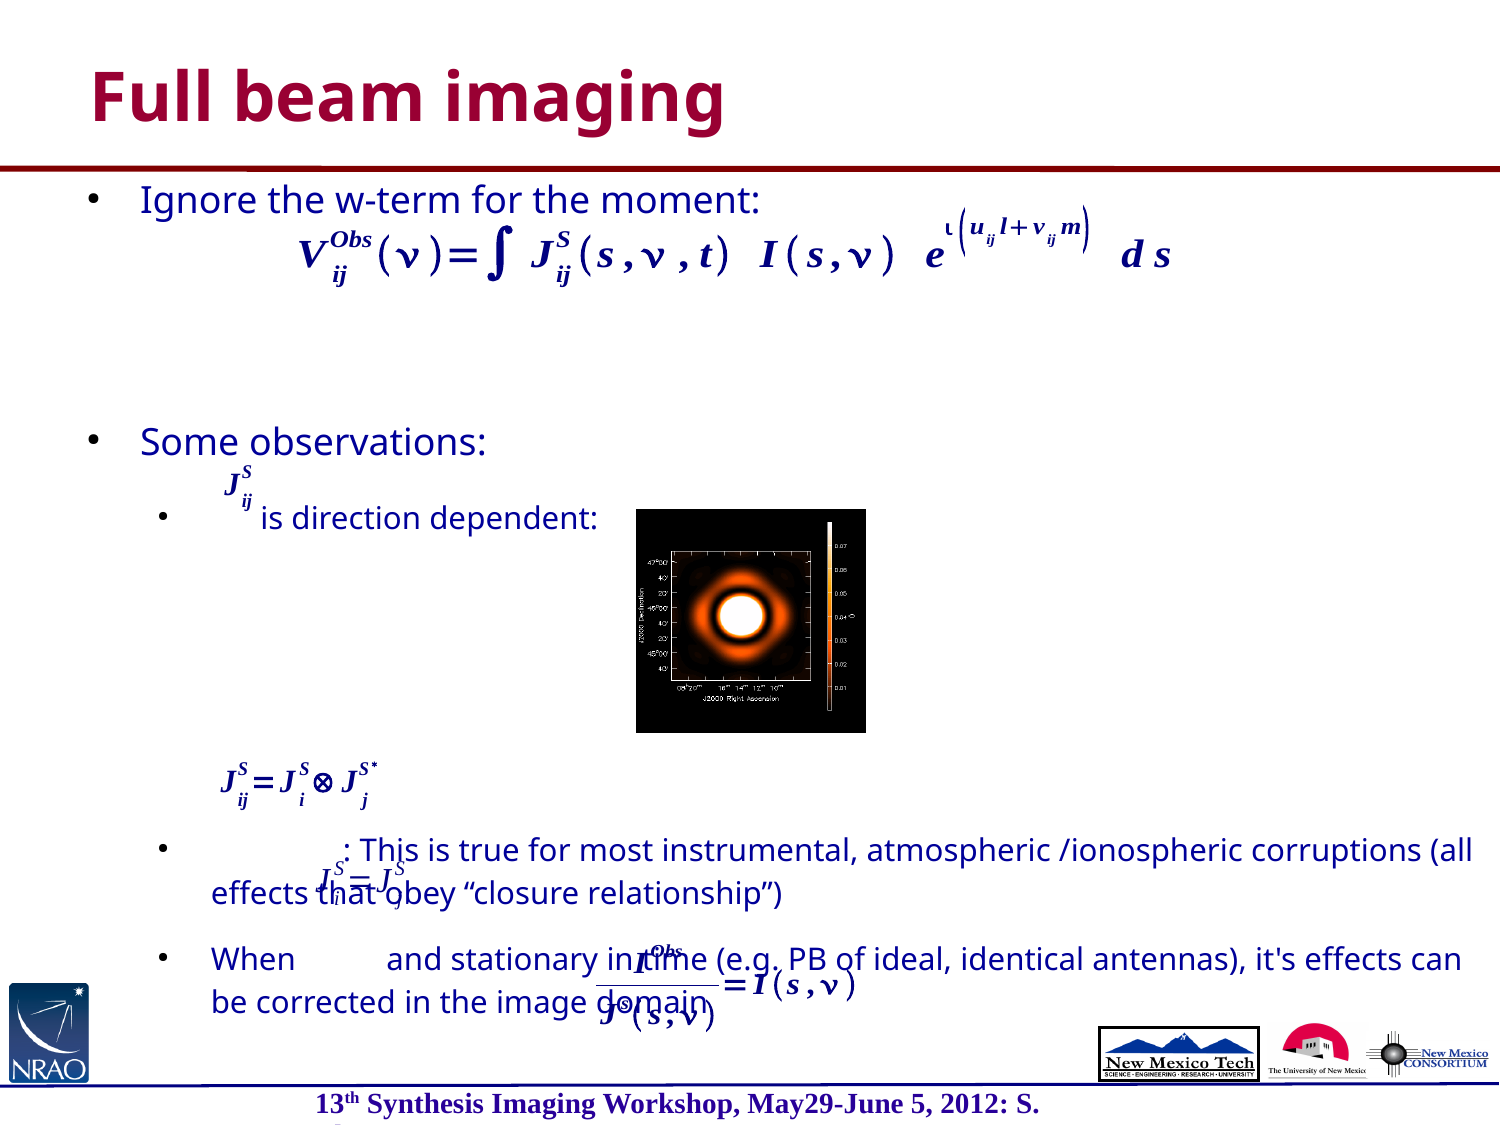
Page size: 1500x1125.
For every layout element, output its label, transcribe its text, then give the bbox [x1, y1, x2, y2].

list Ignore the w-term for the moment: Some observations: is direction dependent: : This is true for most instrumental, atmospheric /ionospheric corruptions (all effects that obey “closure relationship”) When and stationary in time (e.g. PB of ideal, identical antennas), it's effects can be corrected in the image domain [69, 173, 1478, 935]
title Full beam imaging [75, 33, 1426, 157]
picture [0, 0, 1500, 166]
chart [285, 202, 1182, 291]
picture [0, 172, 1500, 1125]
chart [585, 936, 866, 1035]
chart [212, 456, 260, 515]
chart [304, 851, 412, 912]
chart [209, 753, 387, 813]
picture [1101, 1029, 1257, 1079]
picture [636, 509, 866, 733]
